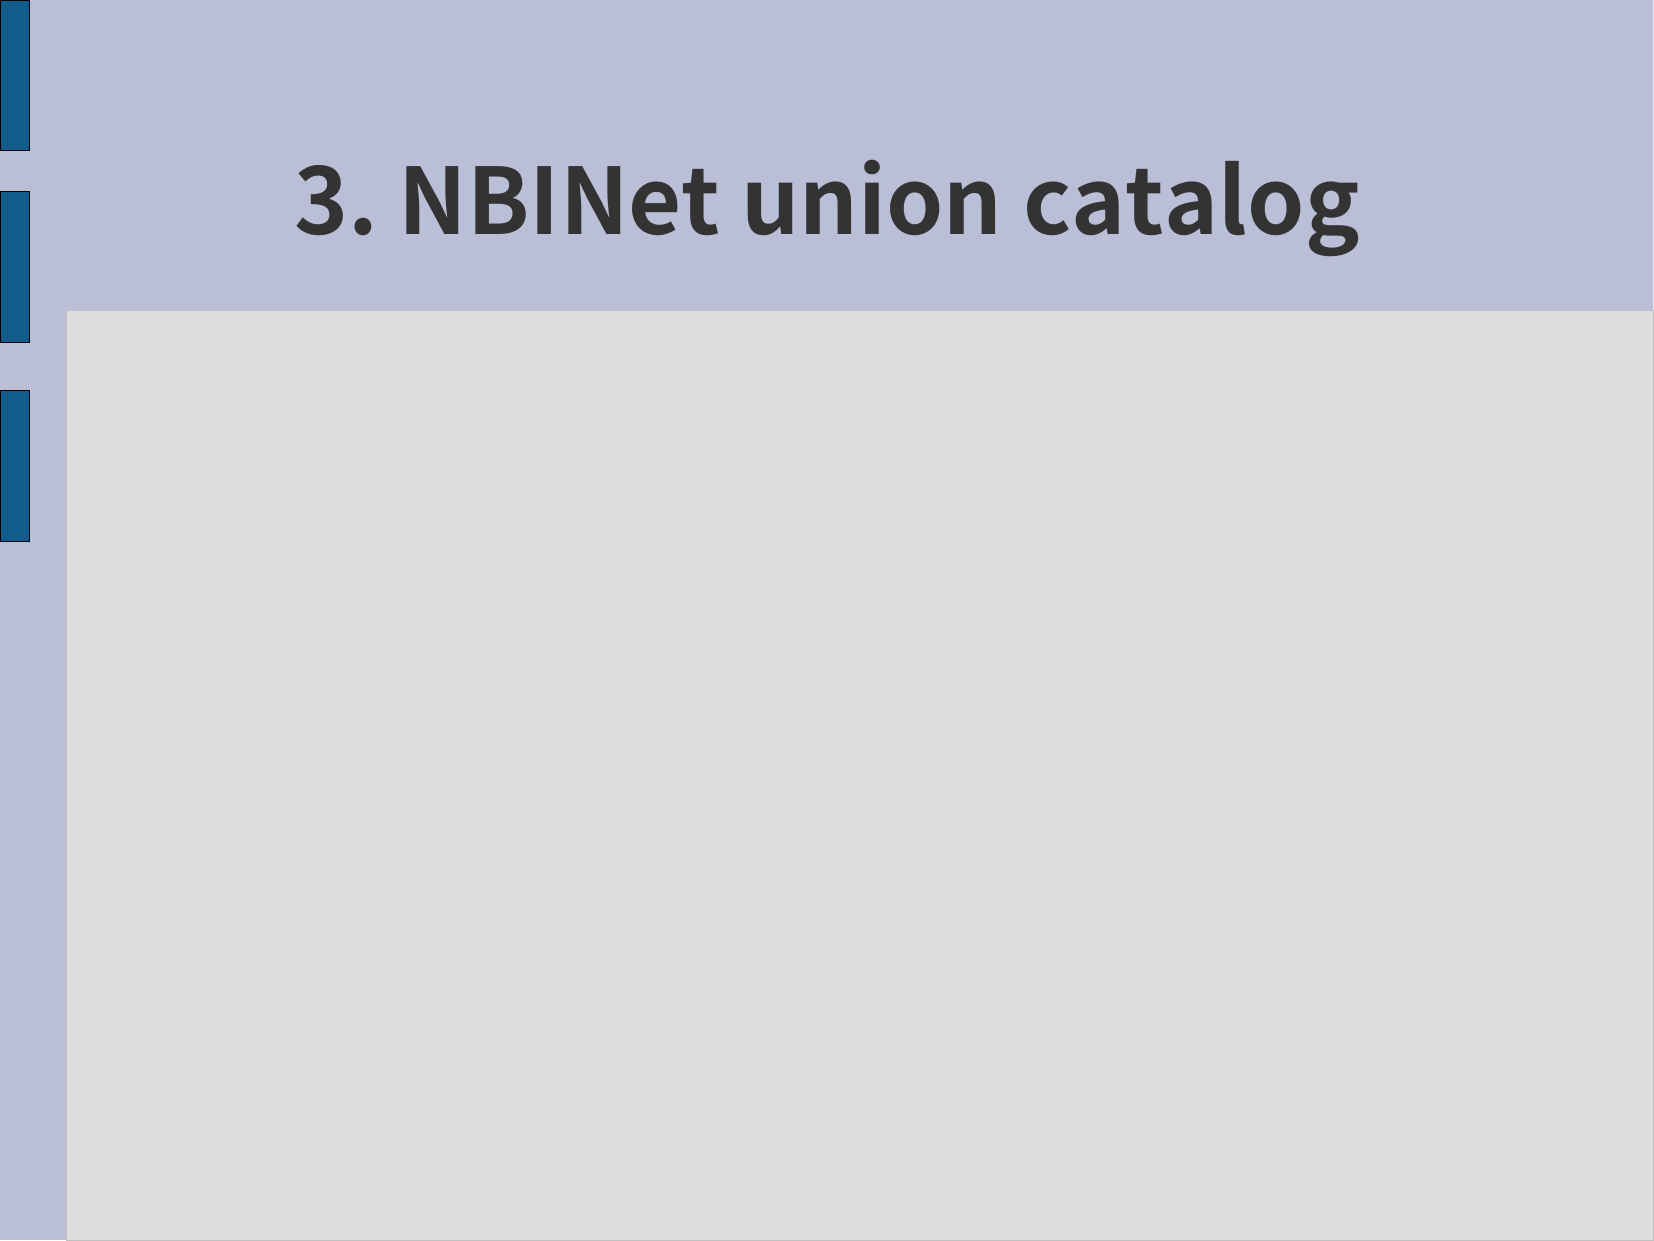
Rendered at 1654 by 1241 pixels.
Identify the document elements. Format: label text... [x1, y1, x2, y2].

title 3. NBINet union catalog [121, 91, 1534, 299]
